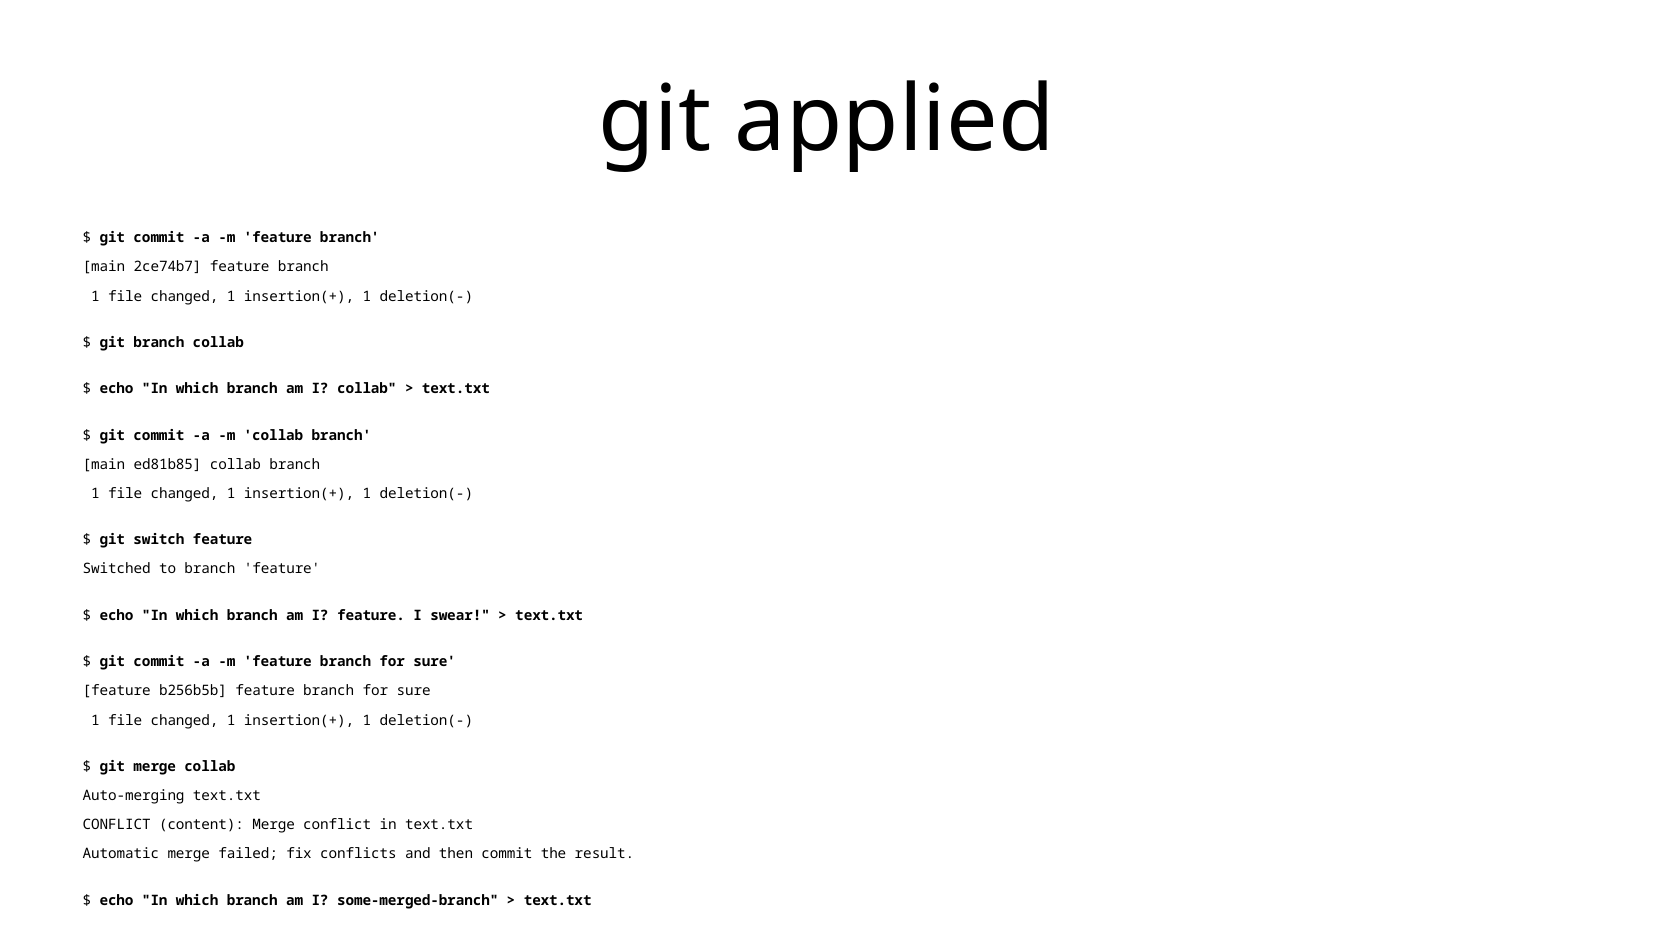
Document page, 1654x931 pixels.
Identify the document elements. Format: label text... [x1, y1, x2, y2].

list $ git commit -a -m 'feature branch' [main 2ce74b7] feature branch 1 file changed, 1 insertion(+), 1 deletion(-) $ git branch collab $ echo "In which branch am I? collab" > text.txt $ git commit -a -m 'collab branch' [main ed81b85] collab branch 1 file changed, 1 insertion(+), 1 deletion(-) $ git switch feature Switched to branch 'feature' $ echo "In which branch am I? feature. I swear!" > text.txt $ git commit -a -m 'feature branch for sure' [feature b256b5b] feature branch for sure 1 file changed, 1 insertion(+), 1 deletion(-) $ git merge collab Auto-merging text.txt CONFLICT (content): Merge conflict in text.txt Automatic merge failed; fix conflicts and then commit the result. $ echo "In which branch am I? some-merged-branch" > text.txt [82, 217, 1571, 919]
title git applied [82, 37, 1571, 193]
